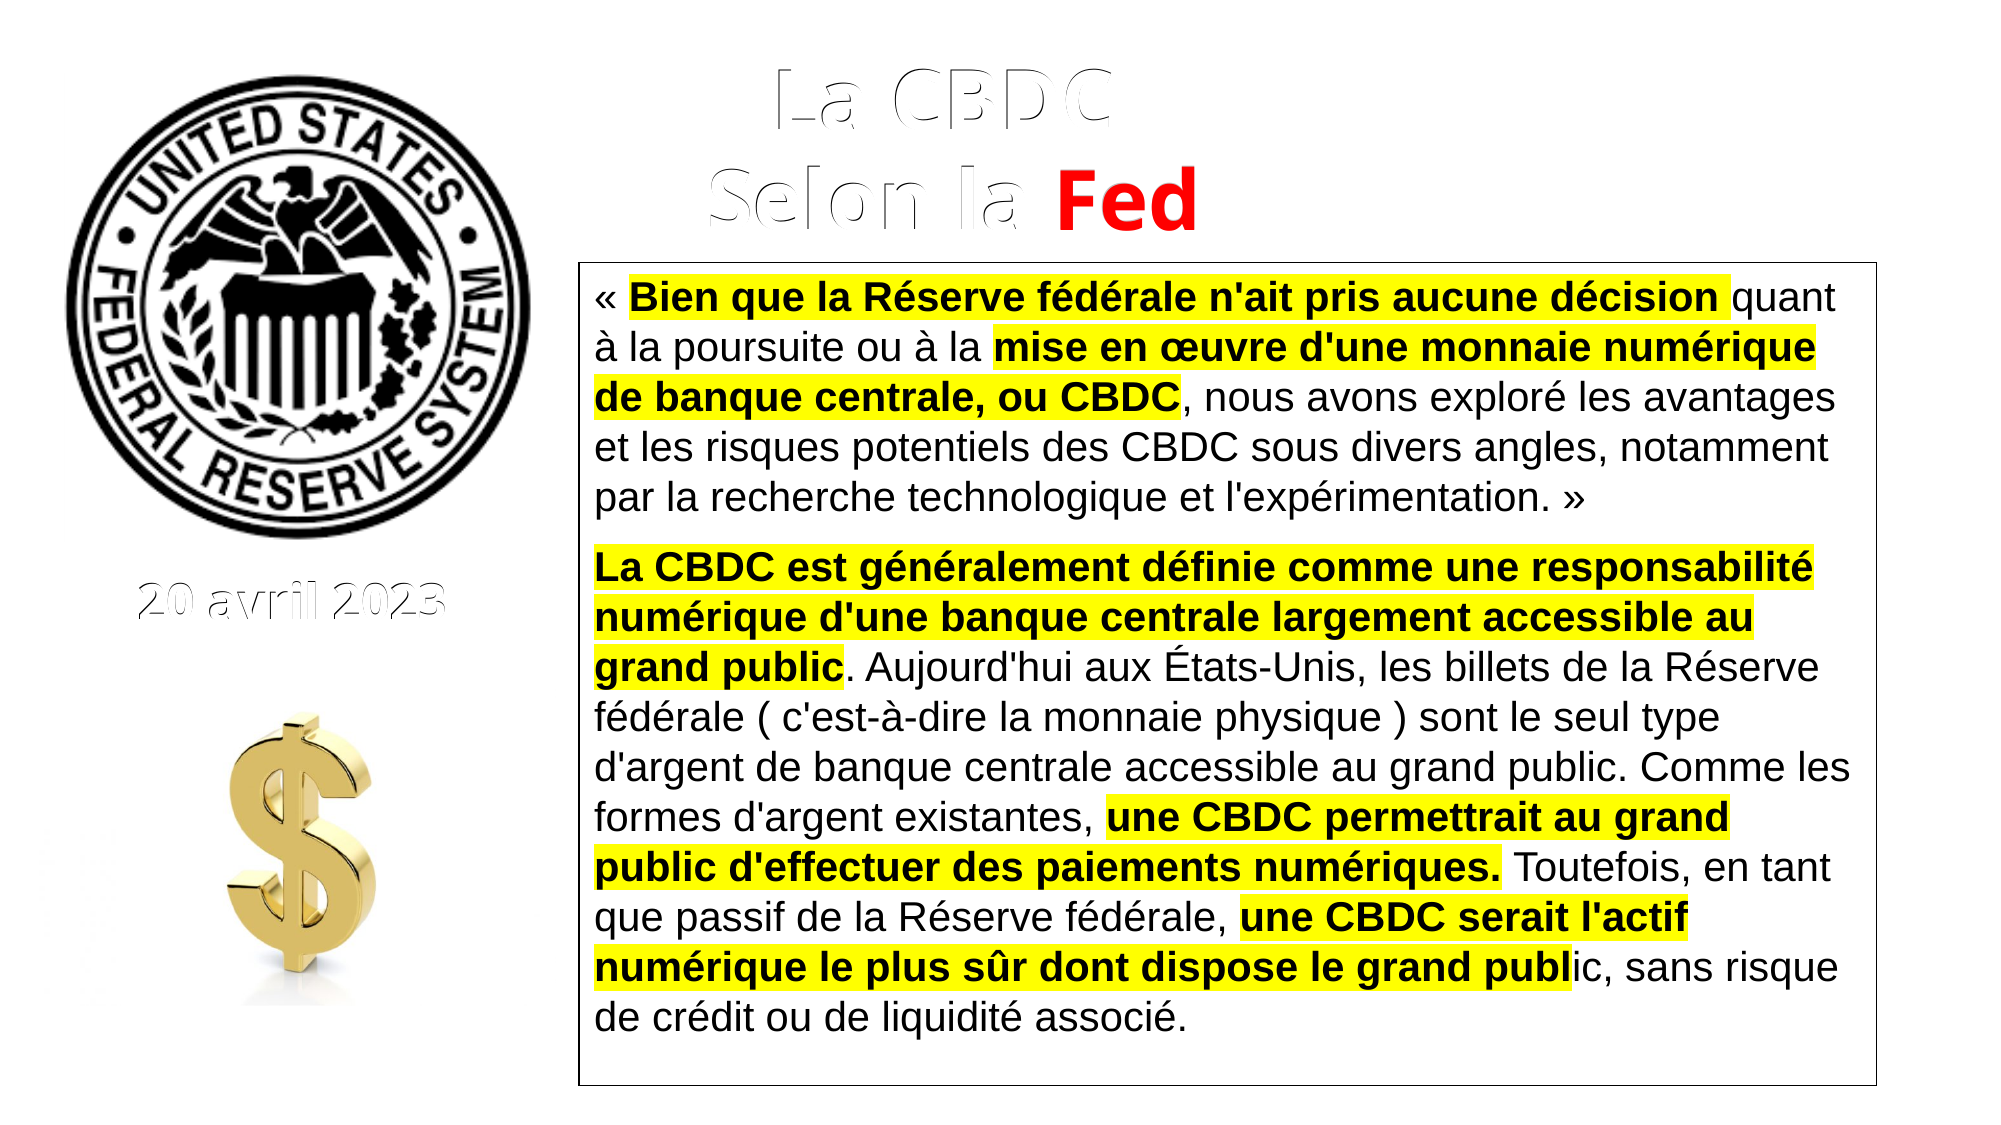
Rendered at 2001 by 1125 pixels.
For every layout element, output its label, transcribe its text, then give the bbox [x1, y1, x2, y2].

picture [63, 73, 533, 543]
text_box « Bien que la Réserve fédérale n'ait pris aucune décision quant à la poursuite ou à la mise en œuvre d'une monnaie numérique de banque centrale, ou CBDC, nous avons exploré les avantages et les risques potentiels des CBDC sous divers angles, notamment par la recherche technologique et l'expérimentation. » La CBDC est généralement définie comme une responsabilité numérique d'une banque centrale largement accessible au grand public. Aujourd'hui aux États-Unis, les billets de la Réserve fédérale ( c'est-à-dire la monnaie physique ) sont le seul type d'argent de banque centrale accessible au grand public. Comme les formes d'argent existantes, une CBDC permettrait au grand public d'effectuer des paiements numériques. Toutefois, en tant que passif de la Réserve fédérale, une CBDC serait l'actif numérique le plus sûr dont dispose le grand public, sans risque de crédit ou de liquidité associé. [579, 262, 1877, 1086]
text_box La CBDC Selon la Fed [248, 39, 1661, 257]
picture [39, 670, 556, 1006]
text_box 20 avril 2023 [123, 562, 609, 639]
